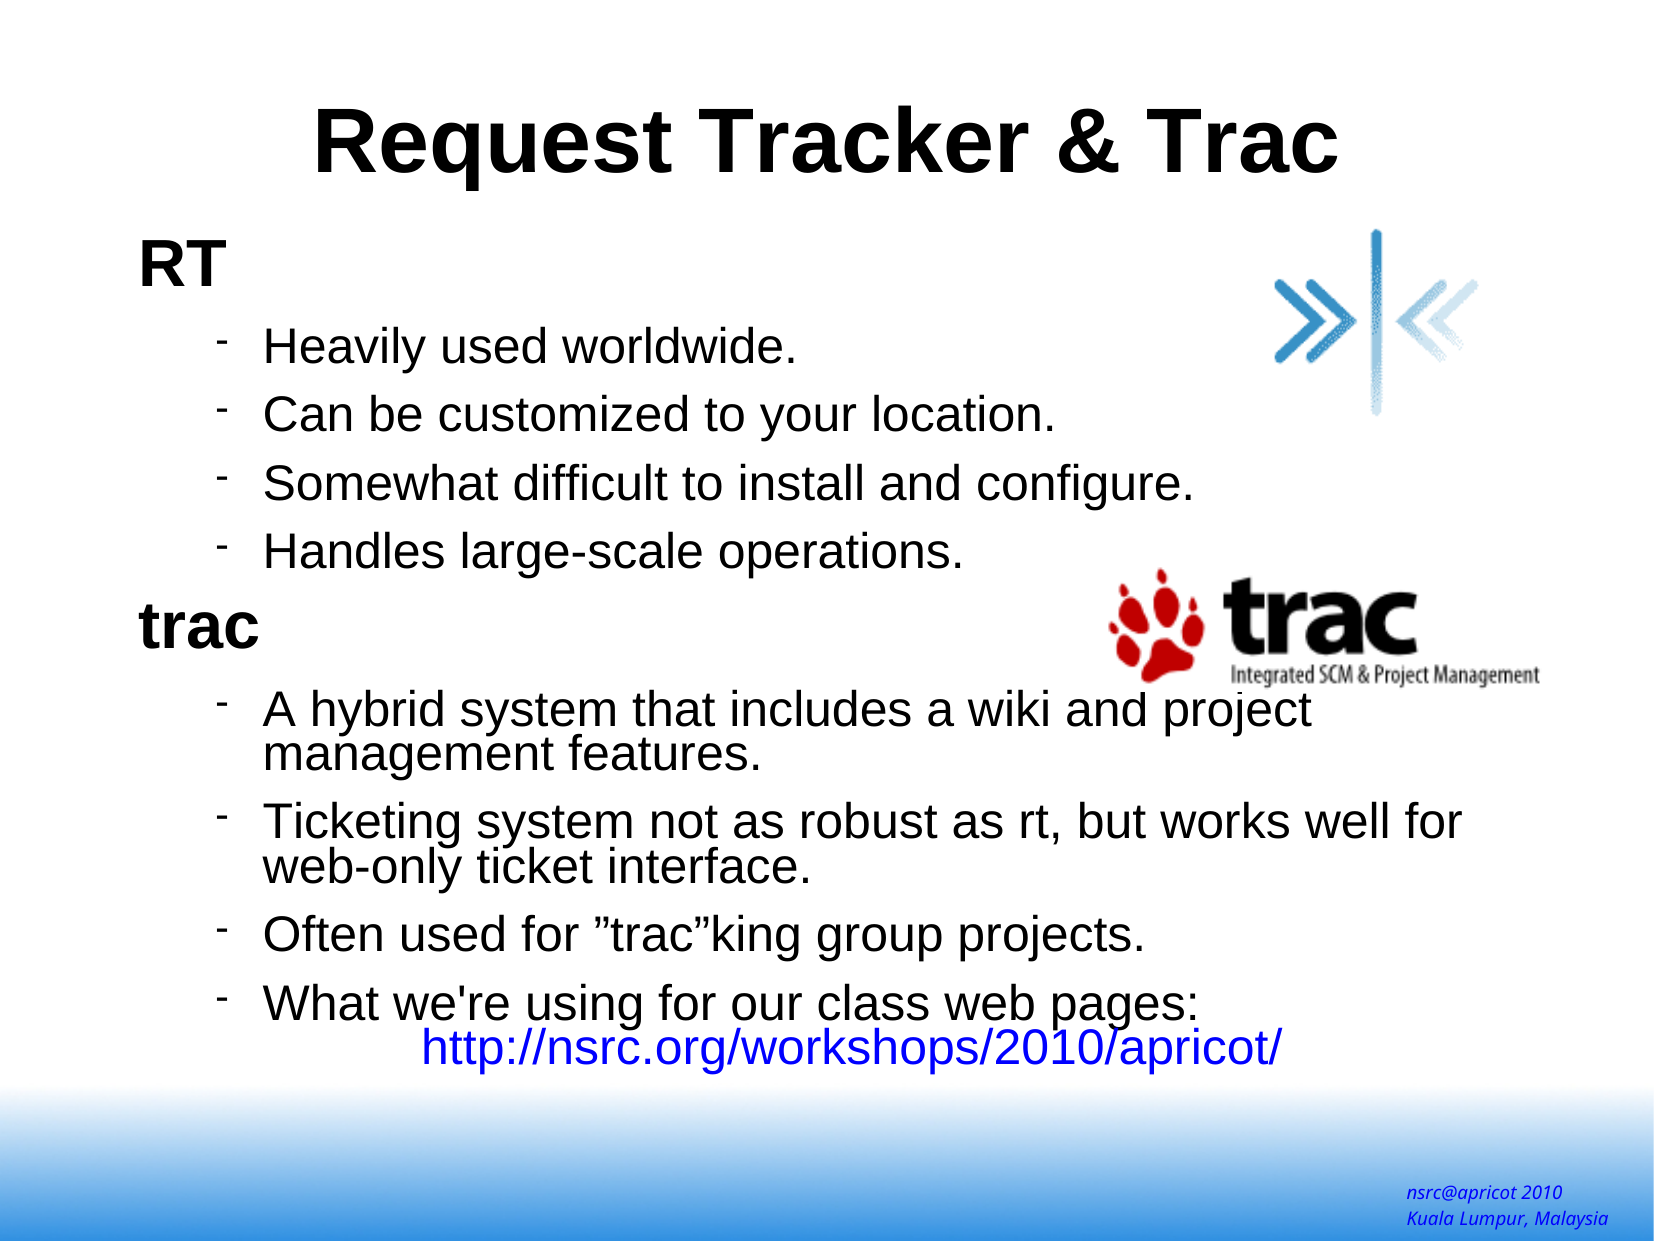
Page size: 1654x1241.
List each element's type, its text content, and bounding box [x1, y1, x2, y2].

picture [1105, 566, 1544, 692]
title Request Tracker & Trac [121, 31, 1533, 238]
picture [1272, 226, 1485, 425]
picture [0, 1083, 1654, 1241]
list RT Heavily used worldwide. Can be customized to your location. Somewhat difficult to install and configure. Handles large-scale operations. trac A hybrid system that includes a wiki and project management features. Ticketing system not as robust as rt, but works well for web-only ticket interface. Often used for ”trac”king group projects. What we're using for our class web pages: http://nsrc.org/workshops/2010/apricot/ [121, 238, 1533, 1089]
